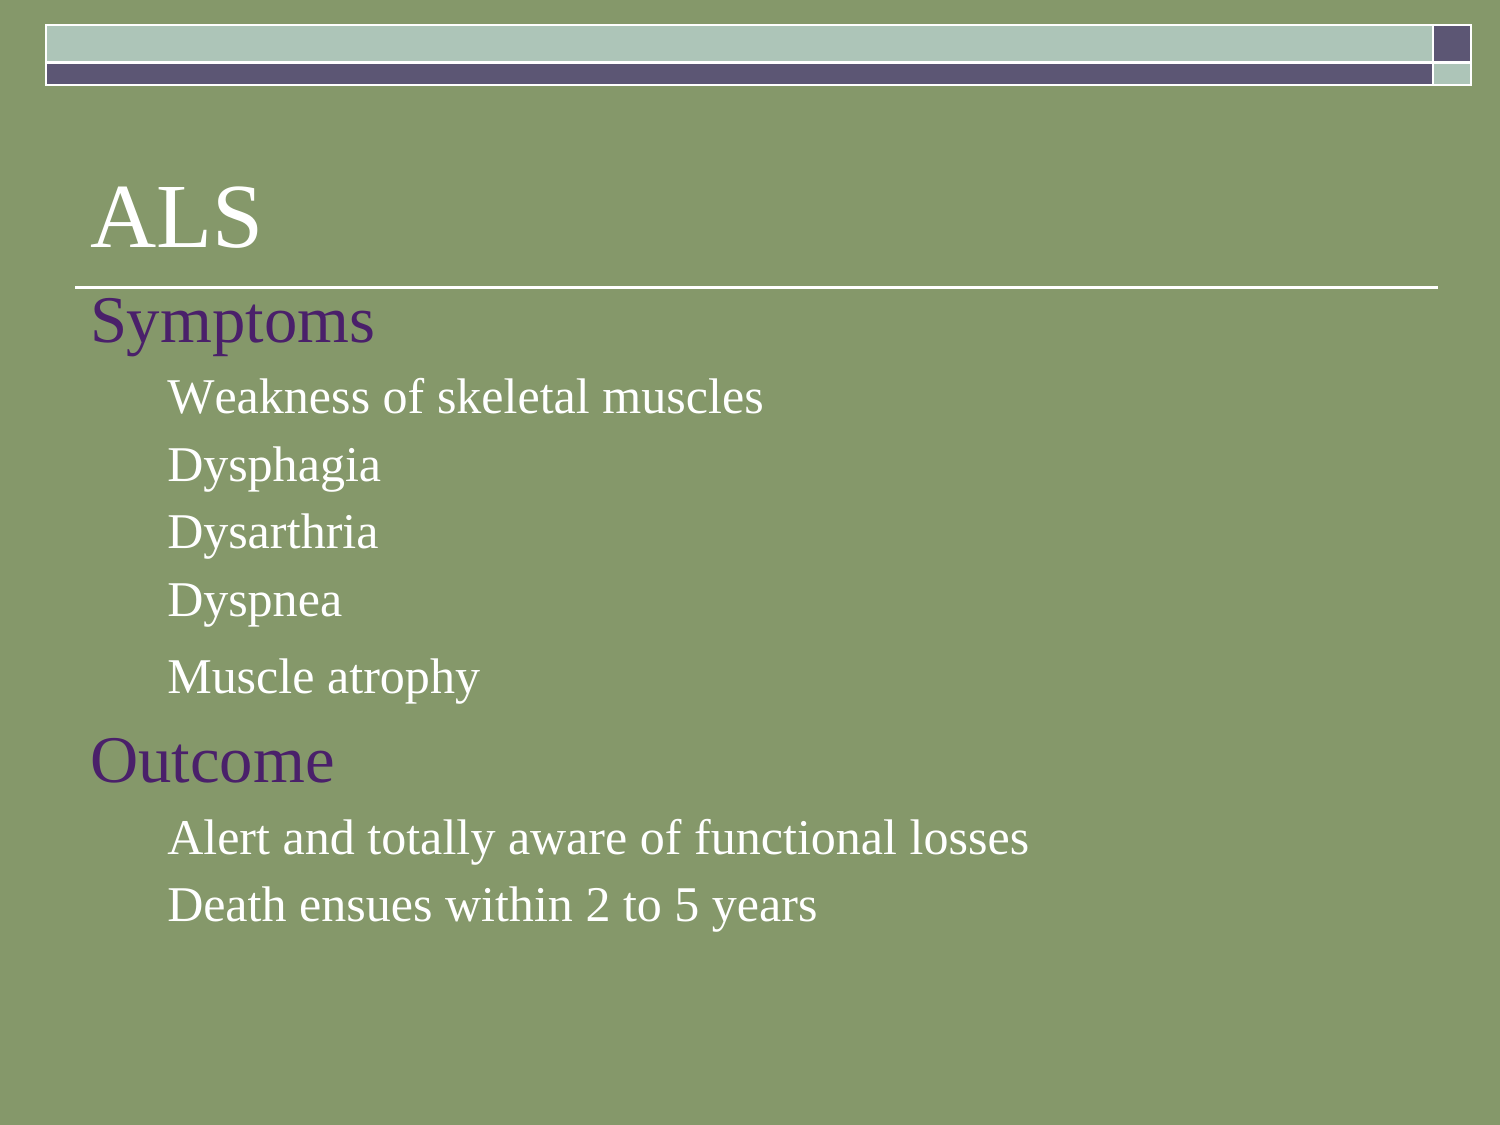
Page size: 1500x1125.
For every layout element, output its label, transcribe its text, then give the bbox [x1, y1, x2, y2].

list Symptoms Weakness of skeletal muscles Dysphagia Dysarthria Dyspnea Muscle atrophy Outcome Alert and totally aware of functional losses Death ensues within 2 to 5 years [75, 274, 1426, 1118]
title ALS [75, 87, 1426, 274]
